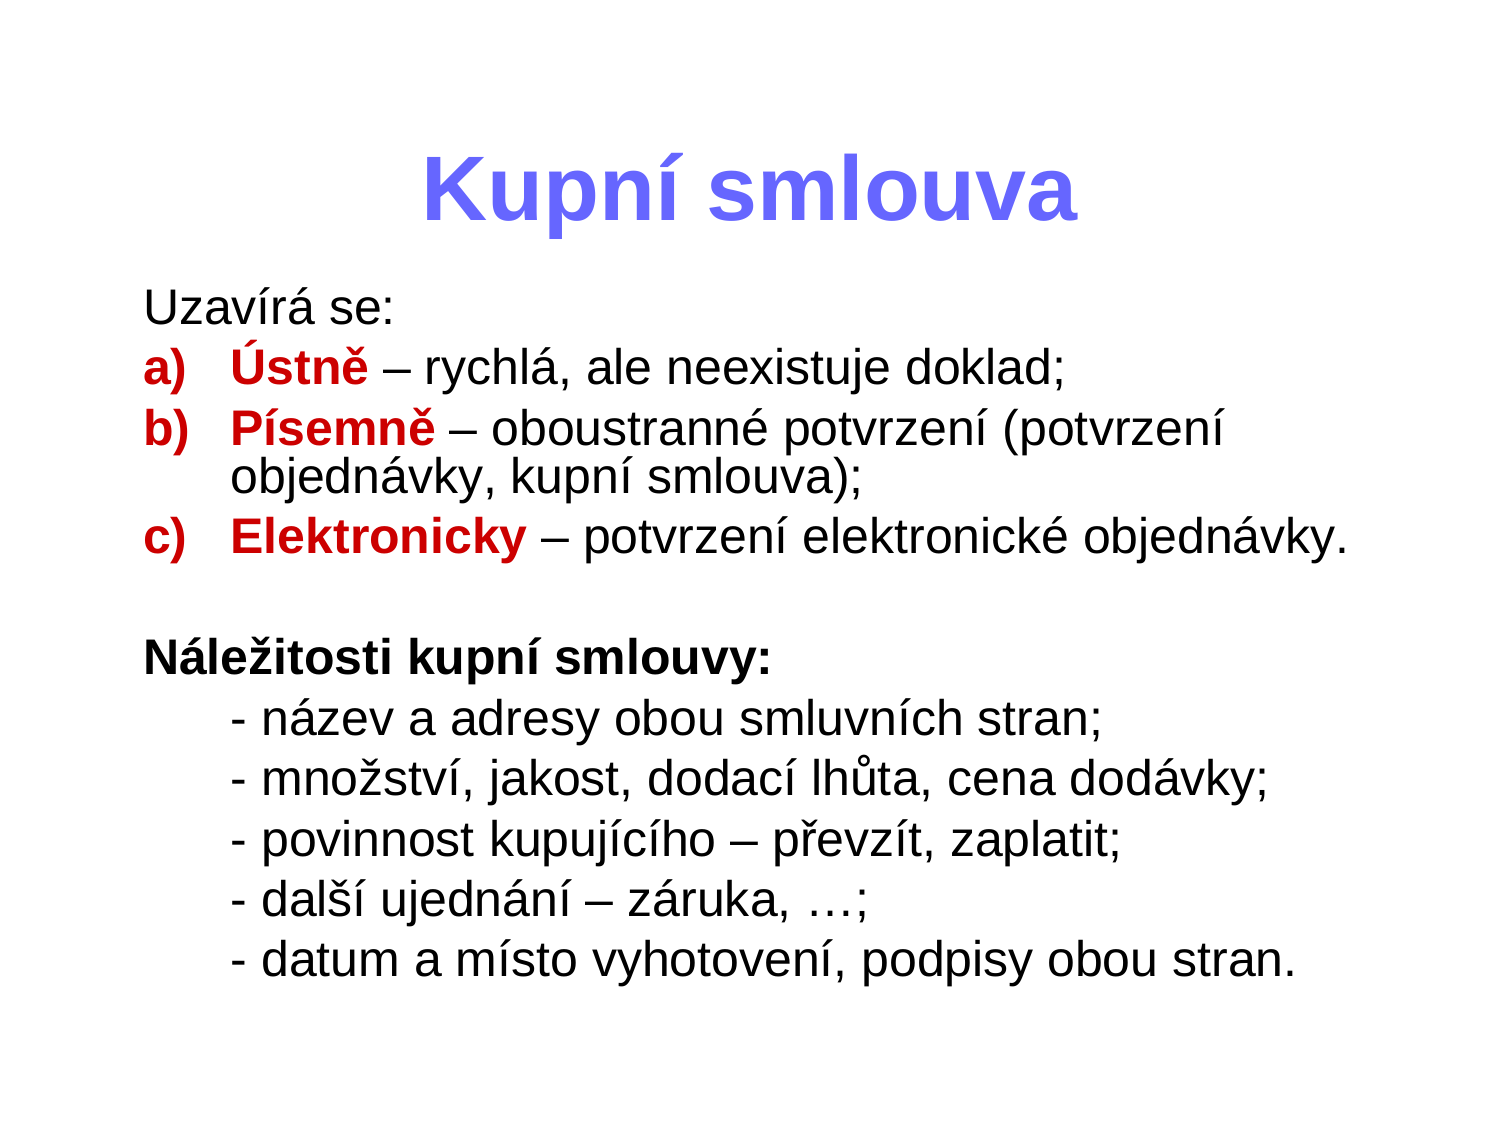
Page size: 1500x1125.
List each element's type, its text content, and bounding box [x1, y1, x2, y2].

list Uzavírá se: Ústně – rychlá, ale neexistuje doklad; Písemně – oboustranné potvrzení (potvrzení objednávky, kupní smlouva); Elektronicky – potvrzení elektronické objednávky. Náležitosti kupní smlouvy: - název a adresy obou smluvních stran; - množství, jakost, dodací lhůta, cena dodávky; - povinnost kupujícího – převzít, zaplatit; - další ujednání – záruka, …; - datum a místo vyhotovení, podpisy obou stran. [53, 278, 1459, 1059]
title Kupní smlouva [75, 90, 1426, 278]
